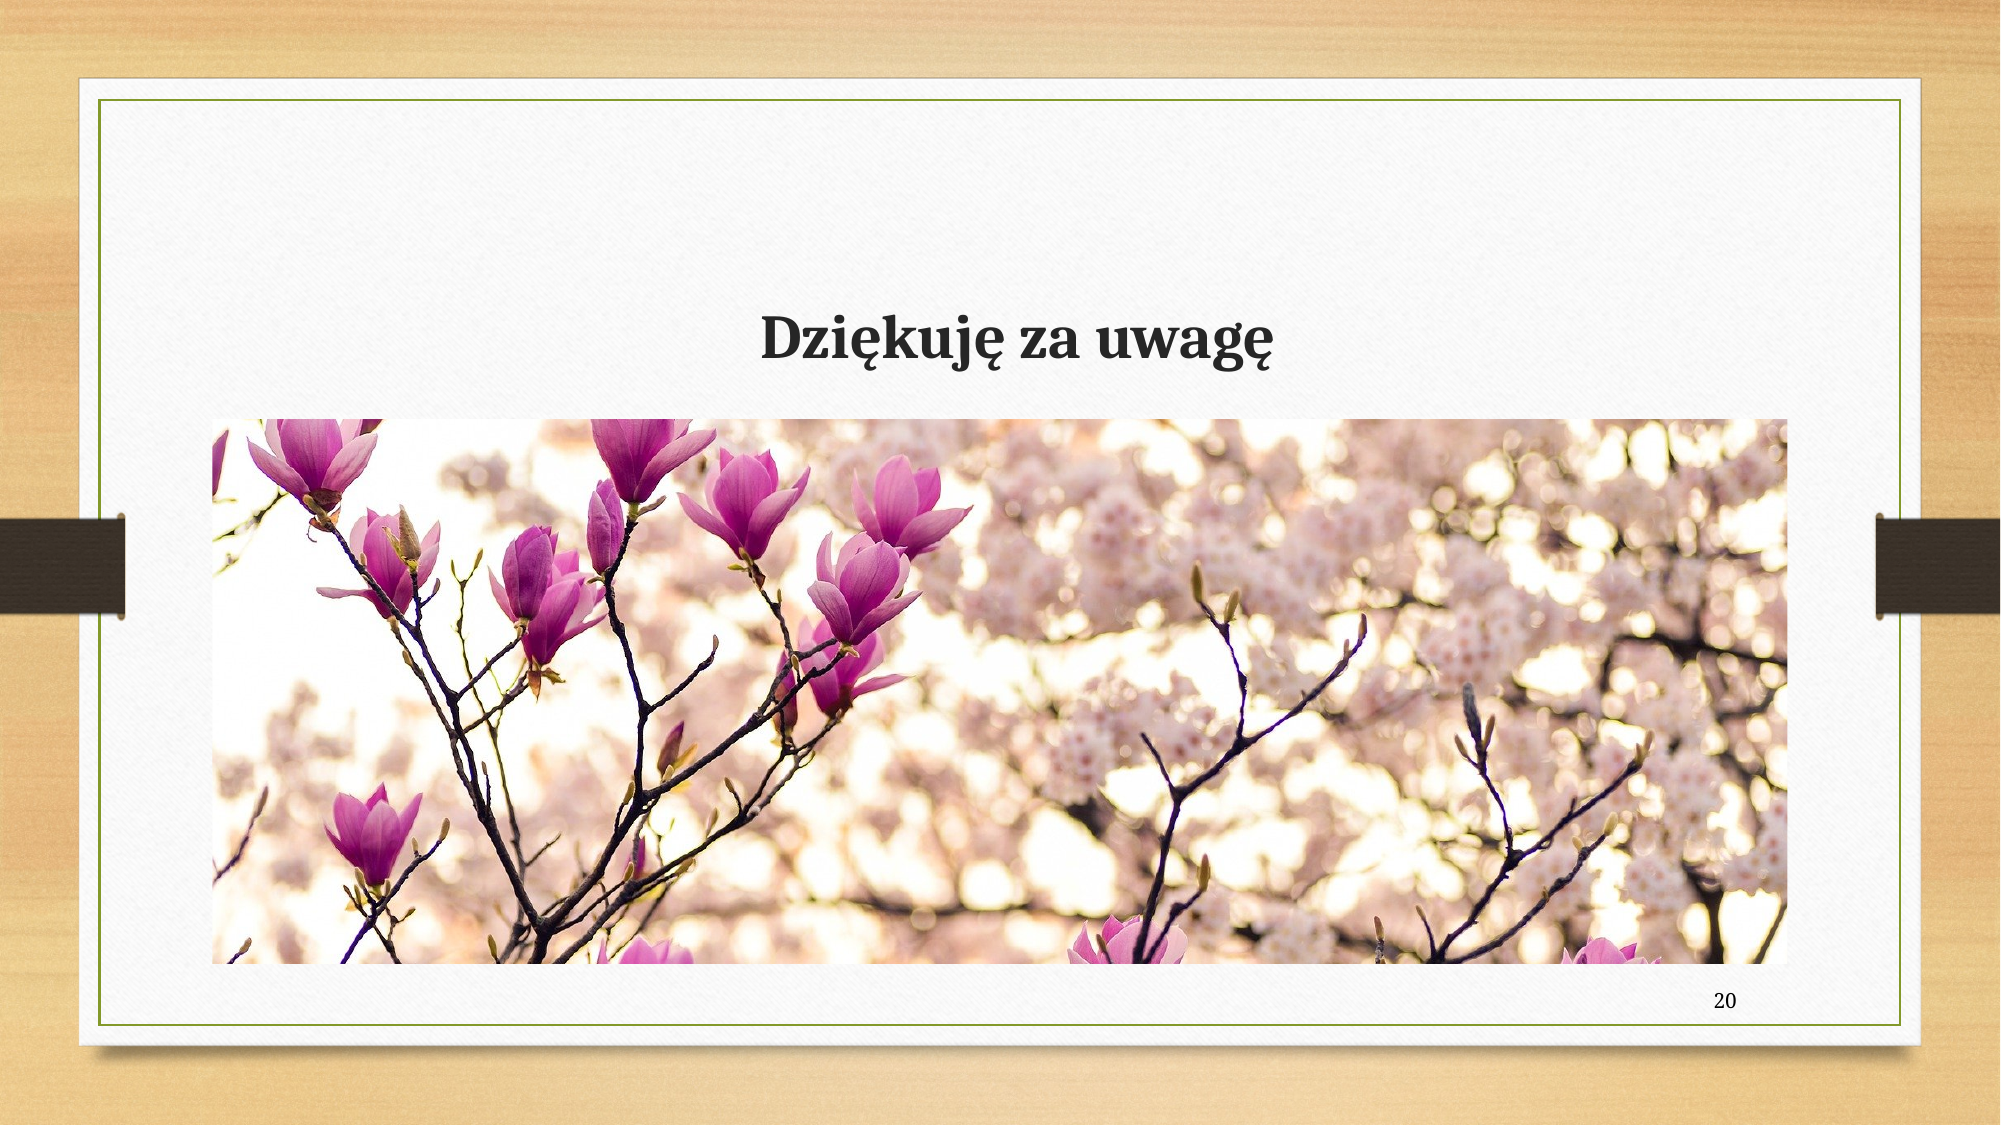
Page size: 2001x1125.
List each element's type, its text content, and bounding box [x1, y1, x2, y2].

text_box [1698, 979, 1788, 1026]
list Dziękuję za uwagę [236, 215, 1813, 394]
picture [212, 419, 1788, 964]
